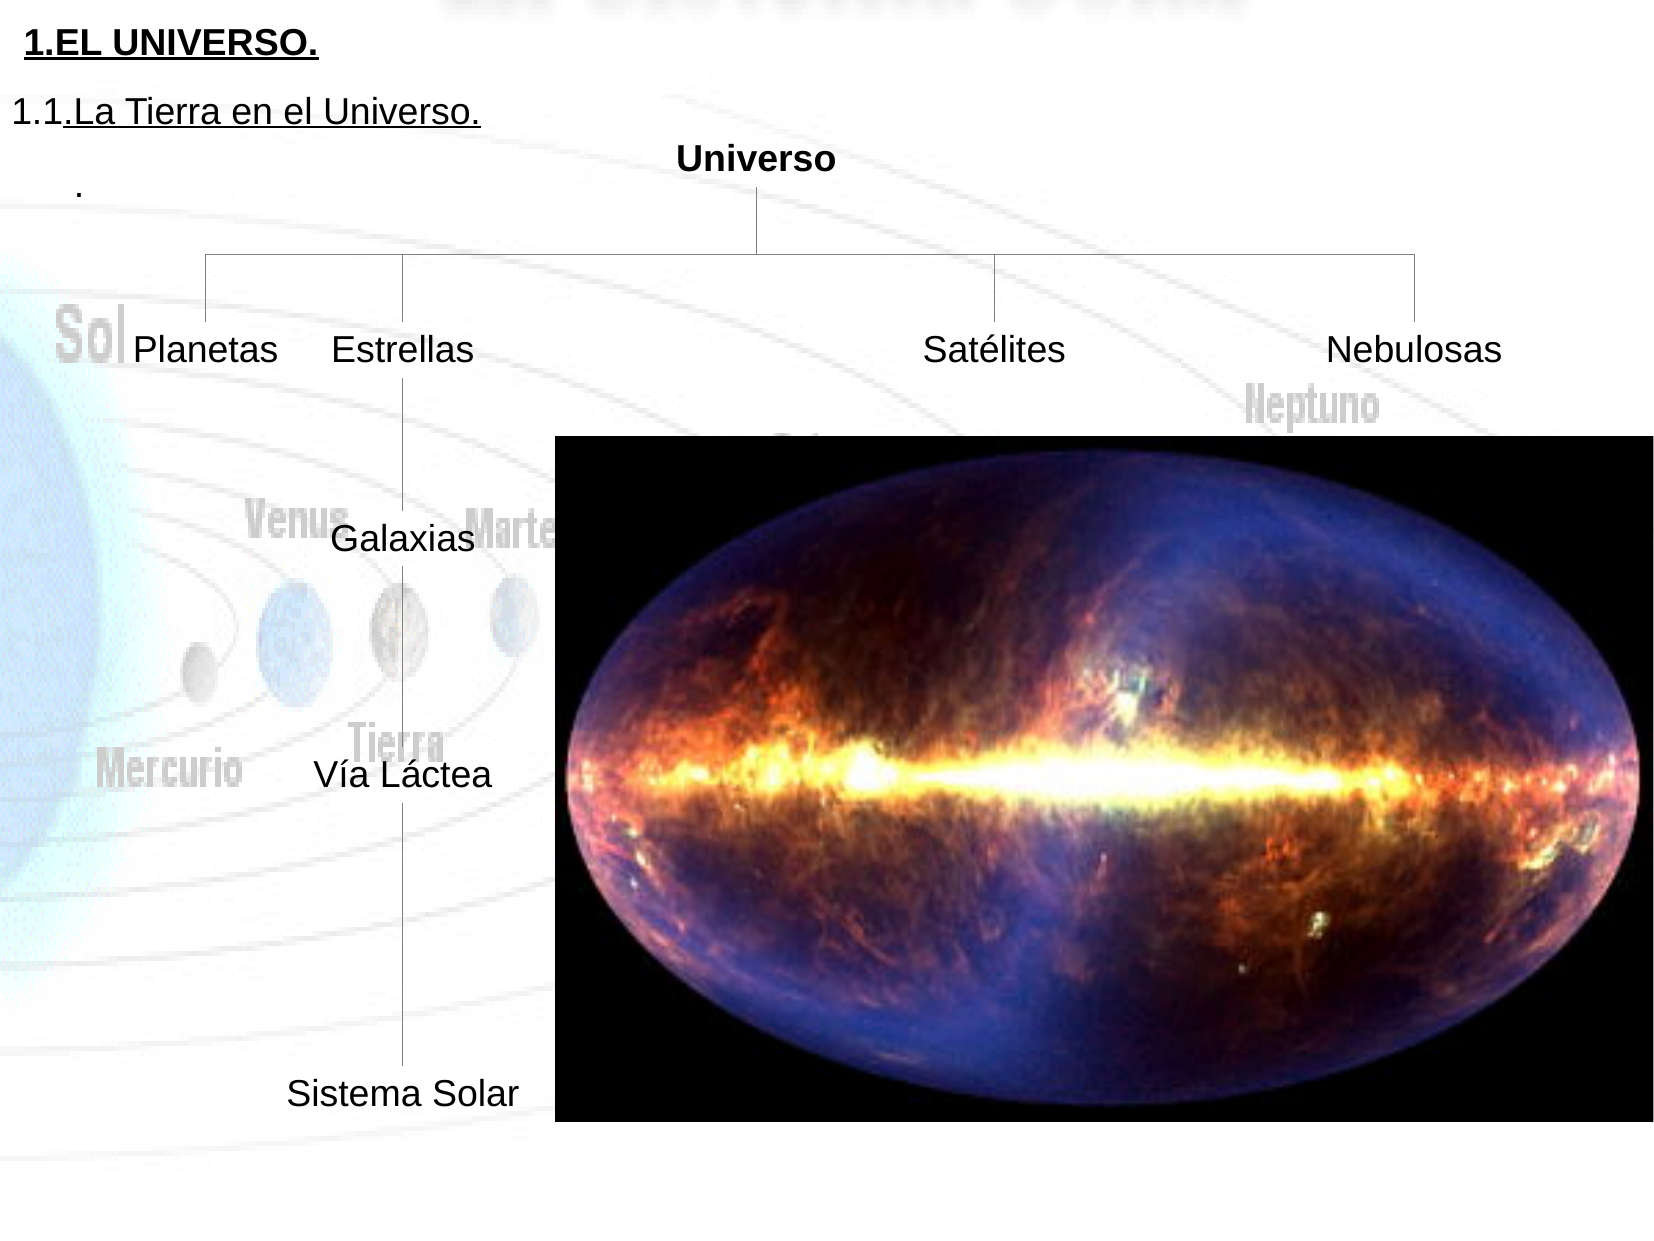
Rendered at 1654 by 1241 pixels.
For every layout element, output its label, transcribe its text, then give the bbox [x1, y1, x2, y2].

text_box 1.1.La Tierra en el Universo. [0, 82, 497, 140]
text_box Nebulosas [1311, 321, 1518, 379]
text_box Universo [661, 129, 852, 188]
text_box . [23, 155, 100, 213]
text_box Planetas [118, 321, 294, 379]
text_box Satélites [907, 321, 1082, 379]
text_box Sistema Solar [271, 1065, 535, 1123]
text_box Galaxias [315, 510, 491, 567]
text_box 1.EL UNIVERSO. [8, 14, 334, 73]
picture [0, 0, 1654, 1241]
text_box Vía Láctea [298, 746, 508, 804]
text_box Estrellas [316, 321, 490, 379]
